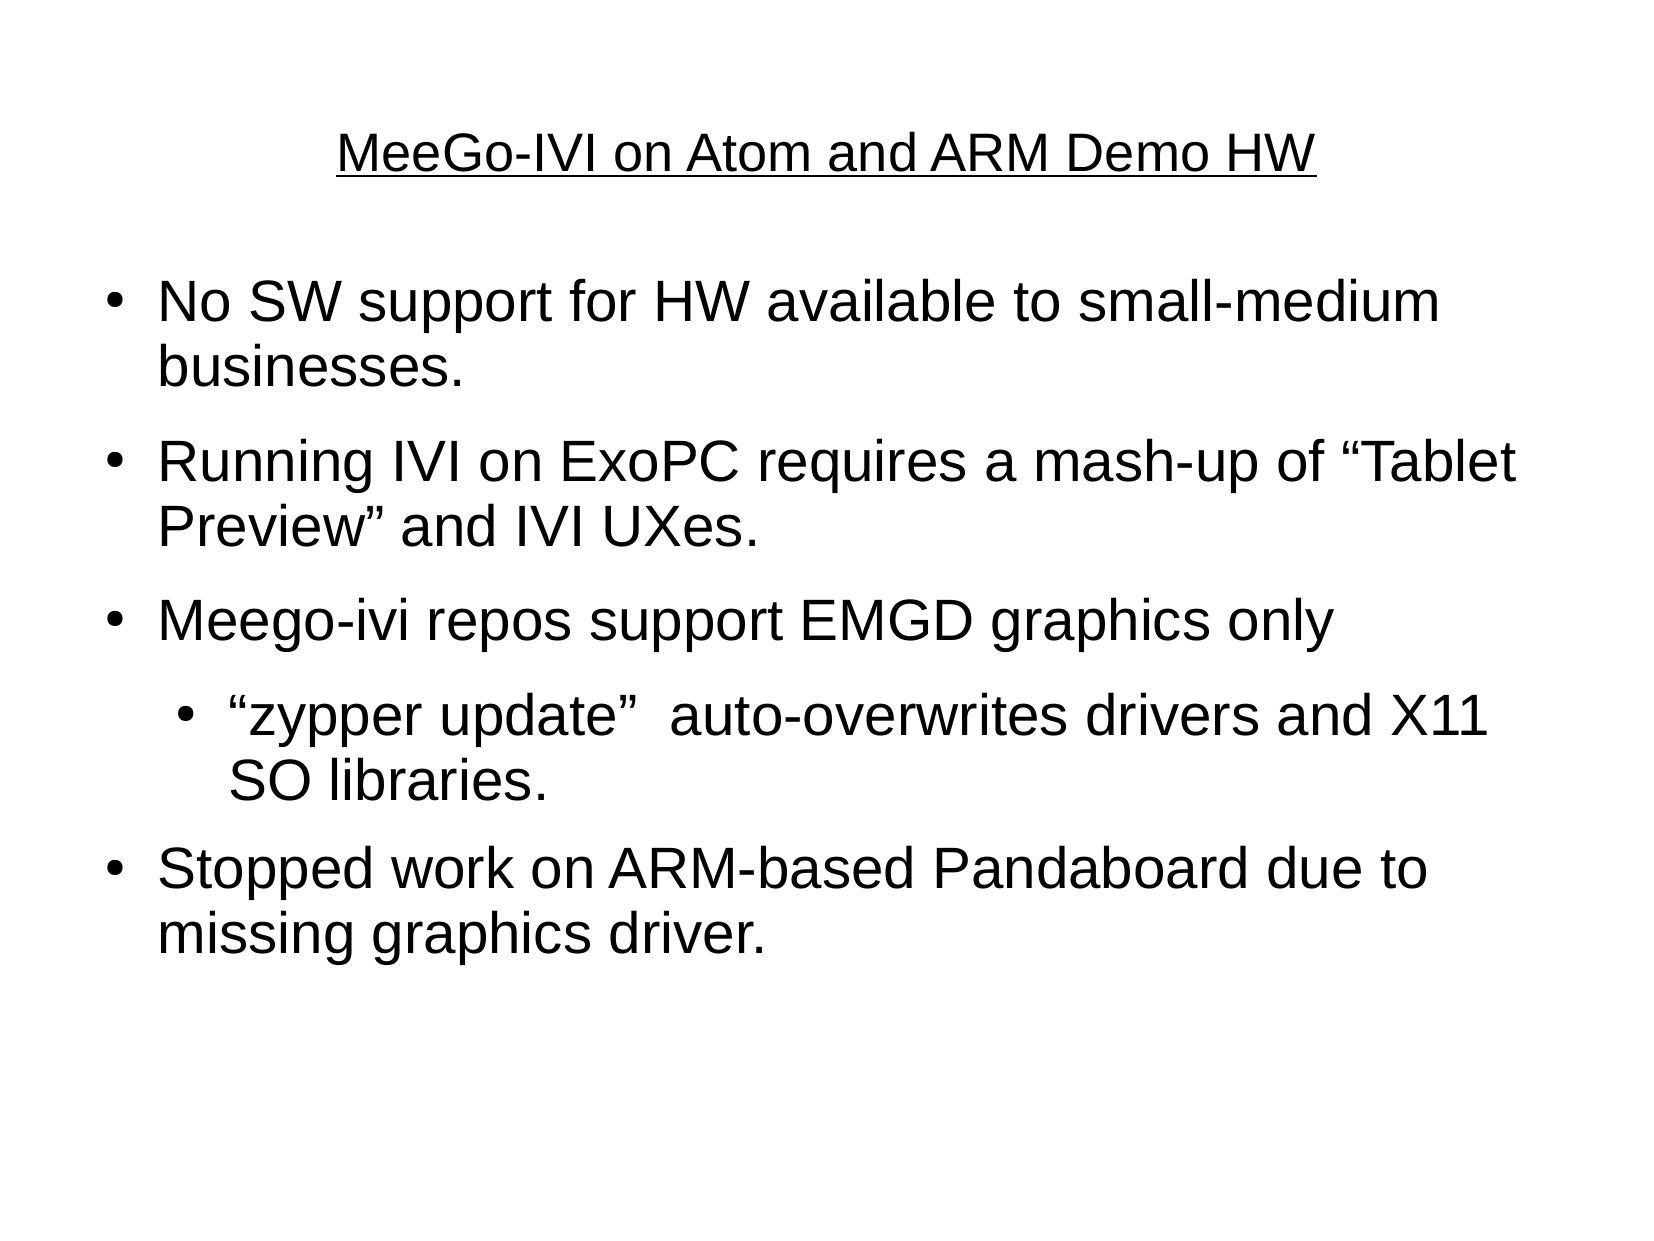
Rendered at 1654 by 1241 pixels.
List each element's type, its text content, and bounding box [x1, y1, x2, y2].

list No SW support for HW available to small-medium businesses. Running IVI on ExoPC requires a mash-up of “Tablet Preview” and IVI UXes. Meego-ivi repos support EMGD graphics only “zypper update” auto-overwrites drivers and X11 SO libraries. Stopped work on ARM-based Pandaboard due to missing graphics driver. [86, 268, 1576, 1088]
title MeeGo-IVI on Atom and ARM Demo HW [82, 49, 1571, 257]
